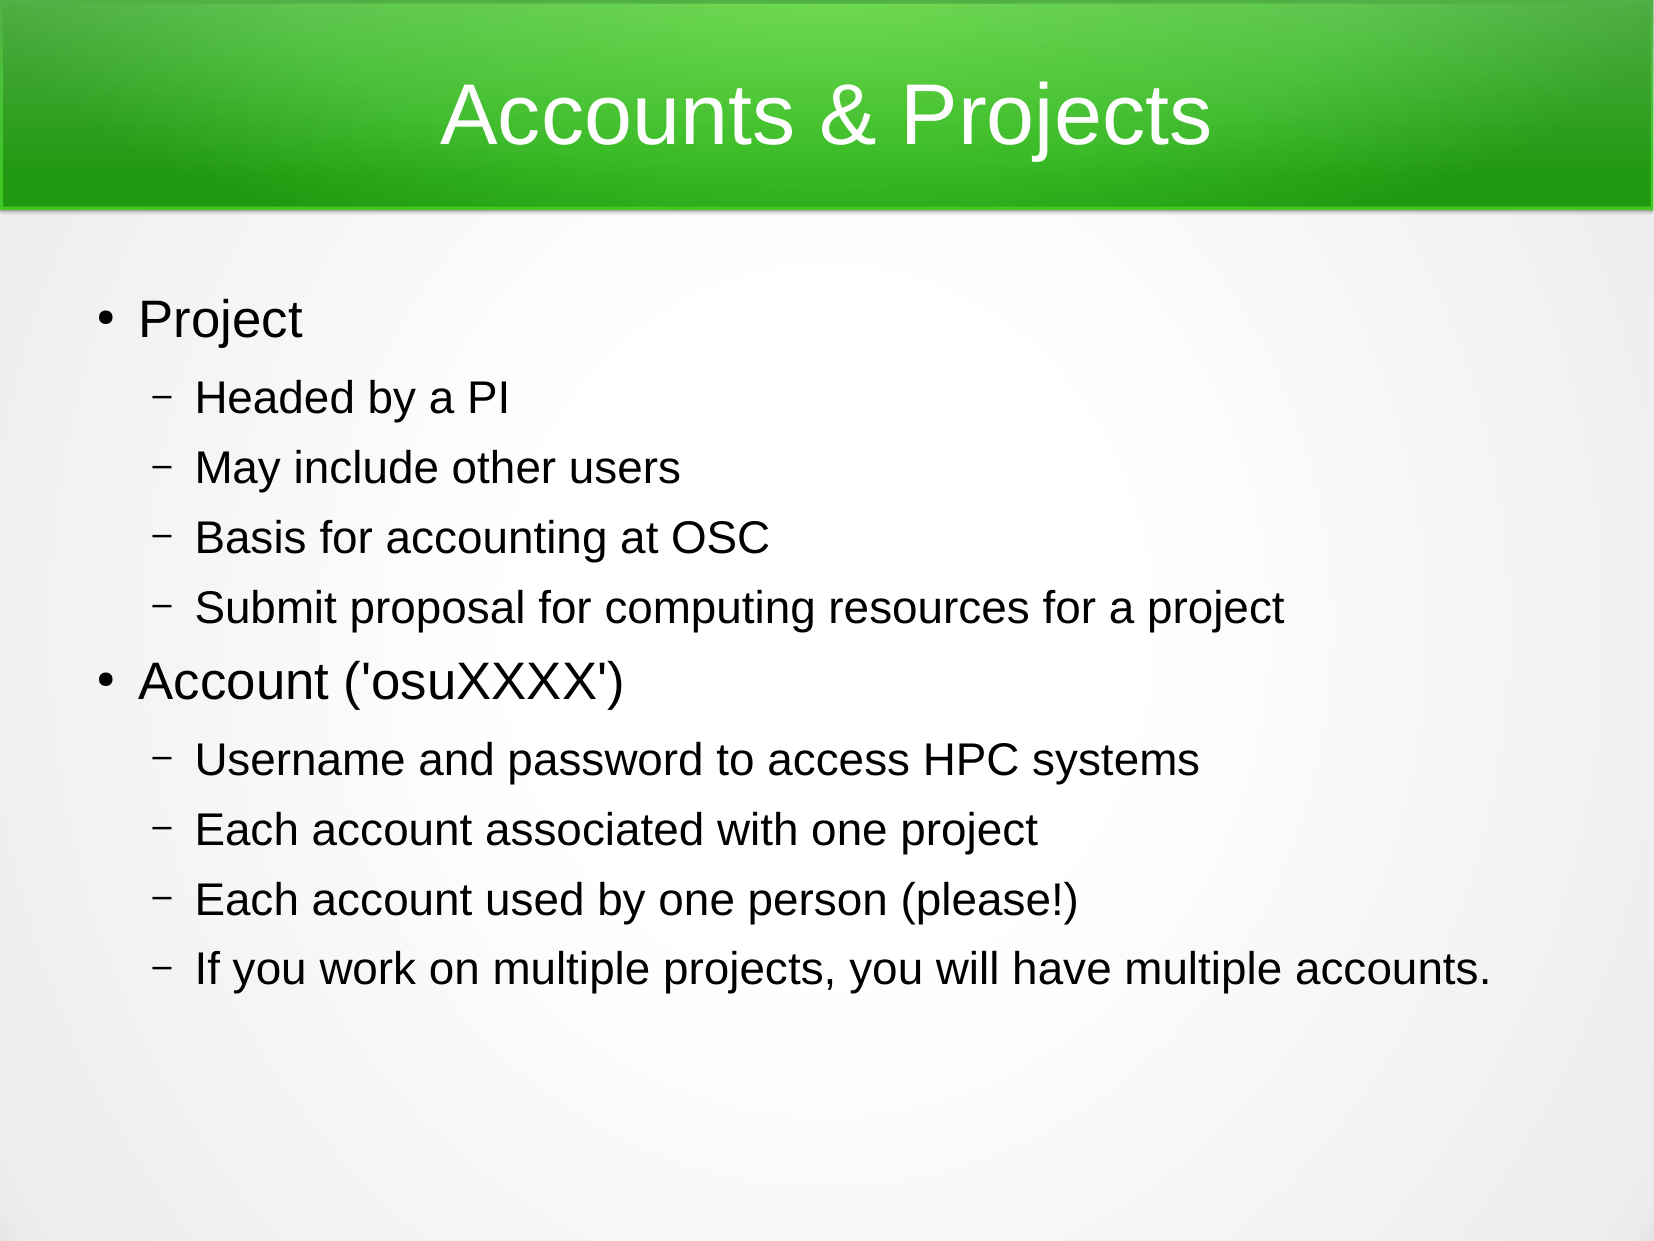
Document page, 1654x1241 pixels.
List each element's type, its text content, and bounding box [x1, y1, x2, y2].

title Accounts & Projects [82, 49, 1571, 179]
list Project Headed by a PI May include other users Basis for accounting at OSC Submit proposal for computing resources for a project Account ('osuXXXX') Username and password to access HPC systems Each account associated with one project Each account used by one person (please!) If you work on multiple projects, you will have multiple accounts. [82, 290, 1538, 1010]
